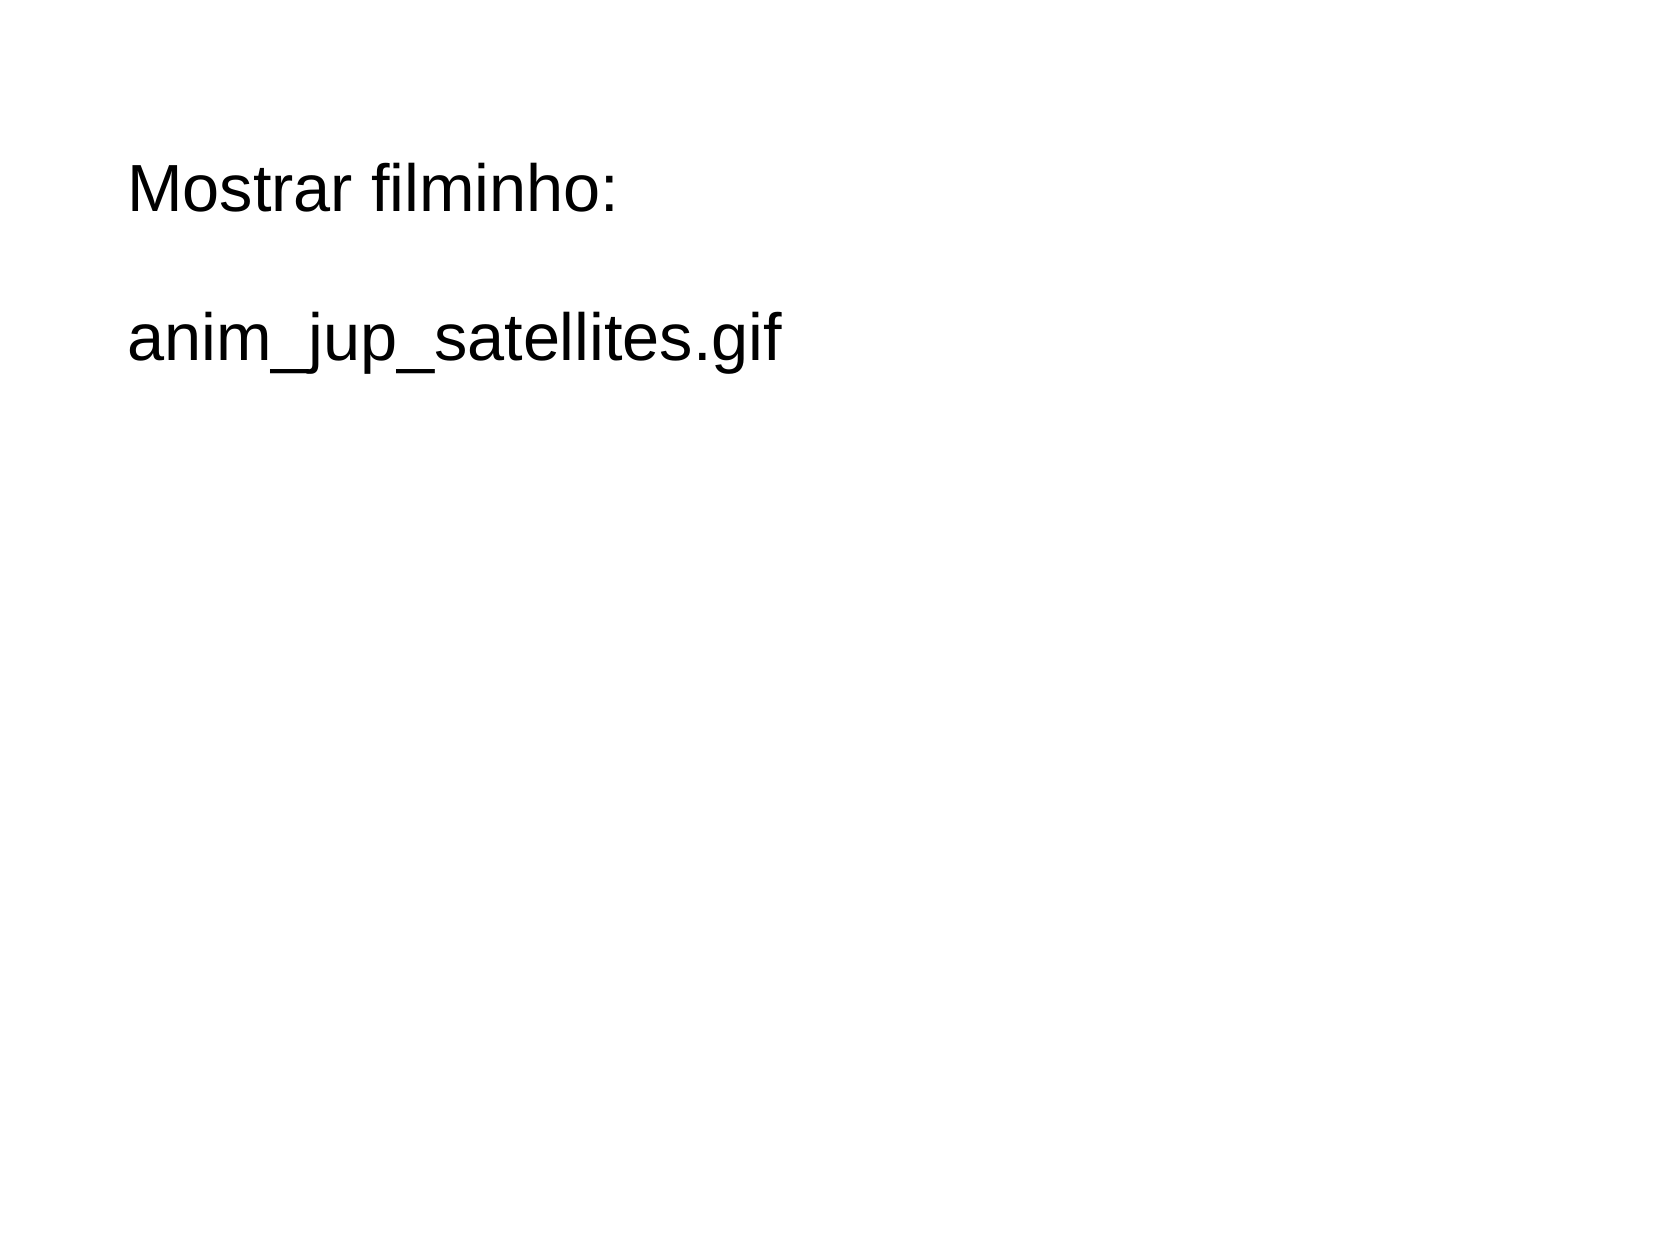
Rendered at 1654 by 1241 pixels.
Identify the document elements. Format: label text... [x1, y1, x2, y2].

text_box Mostrar filminho: anim_jup_satellites.gif [112, 143, 799, 382]
